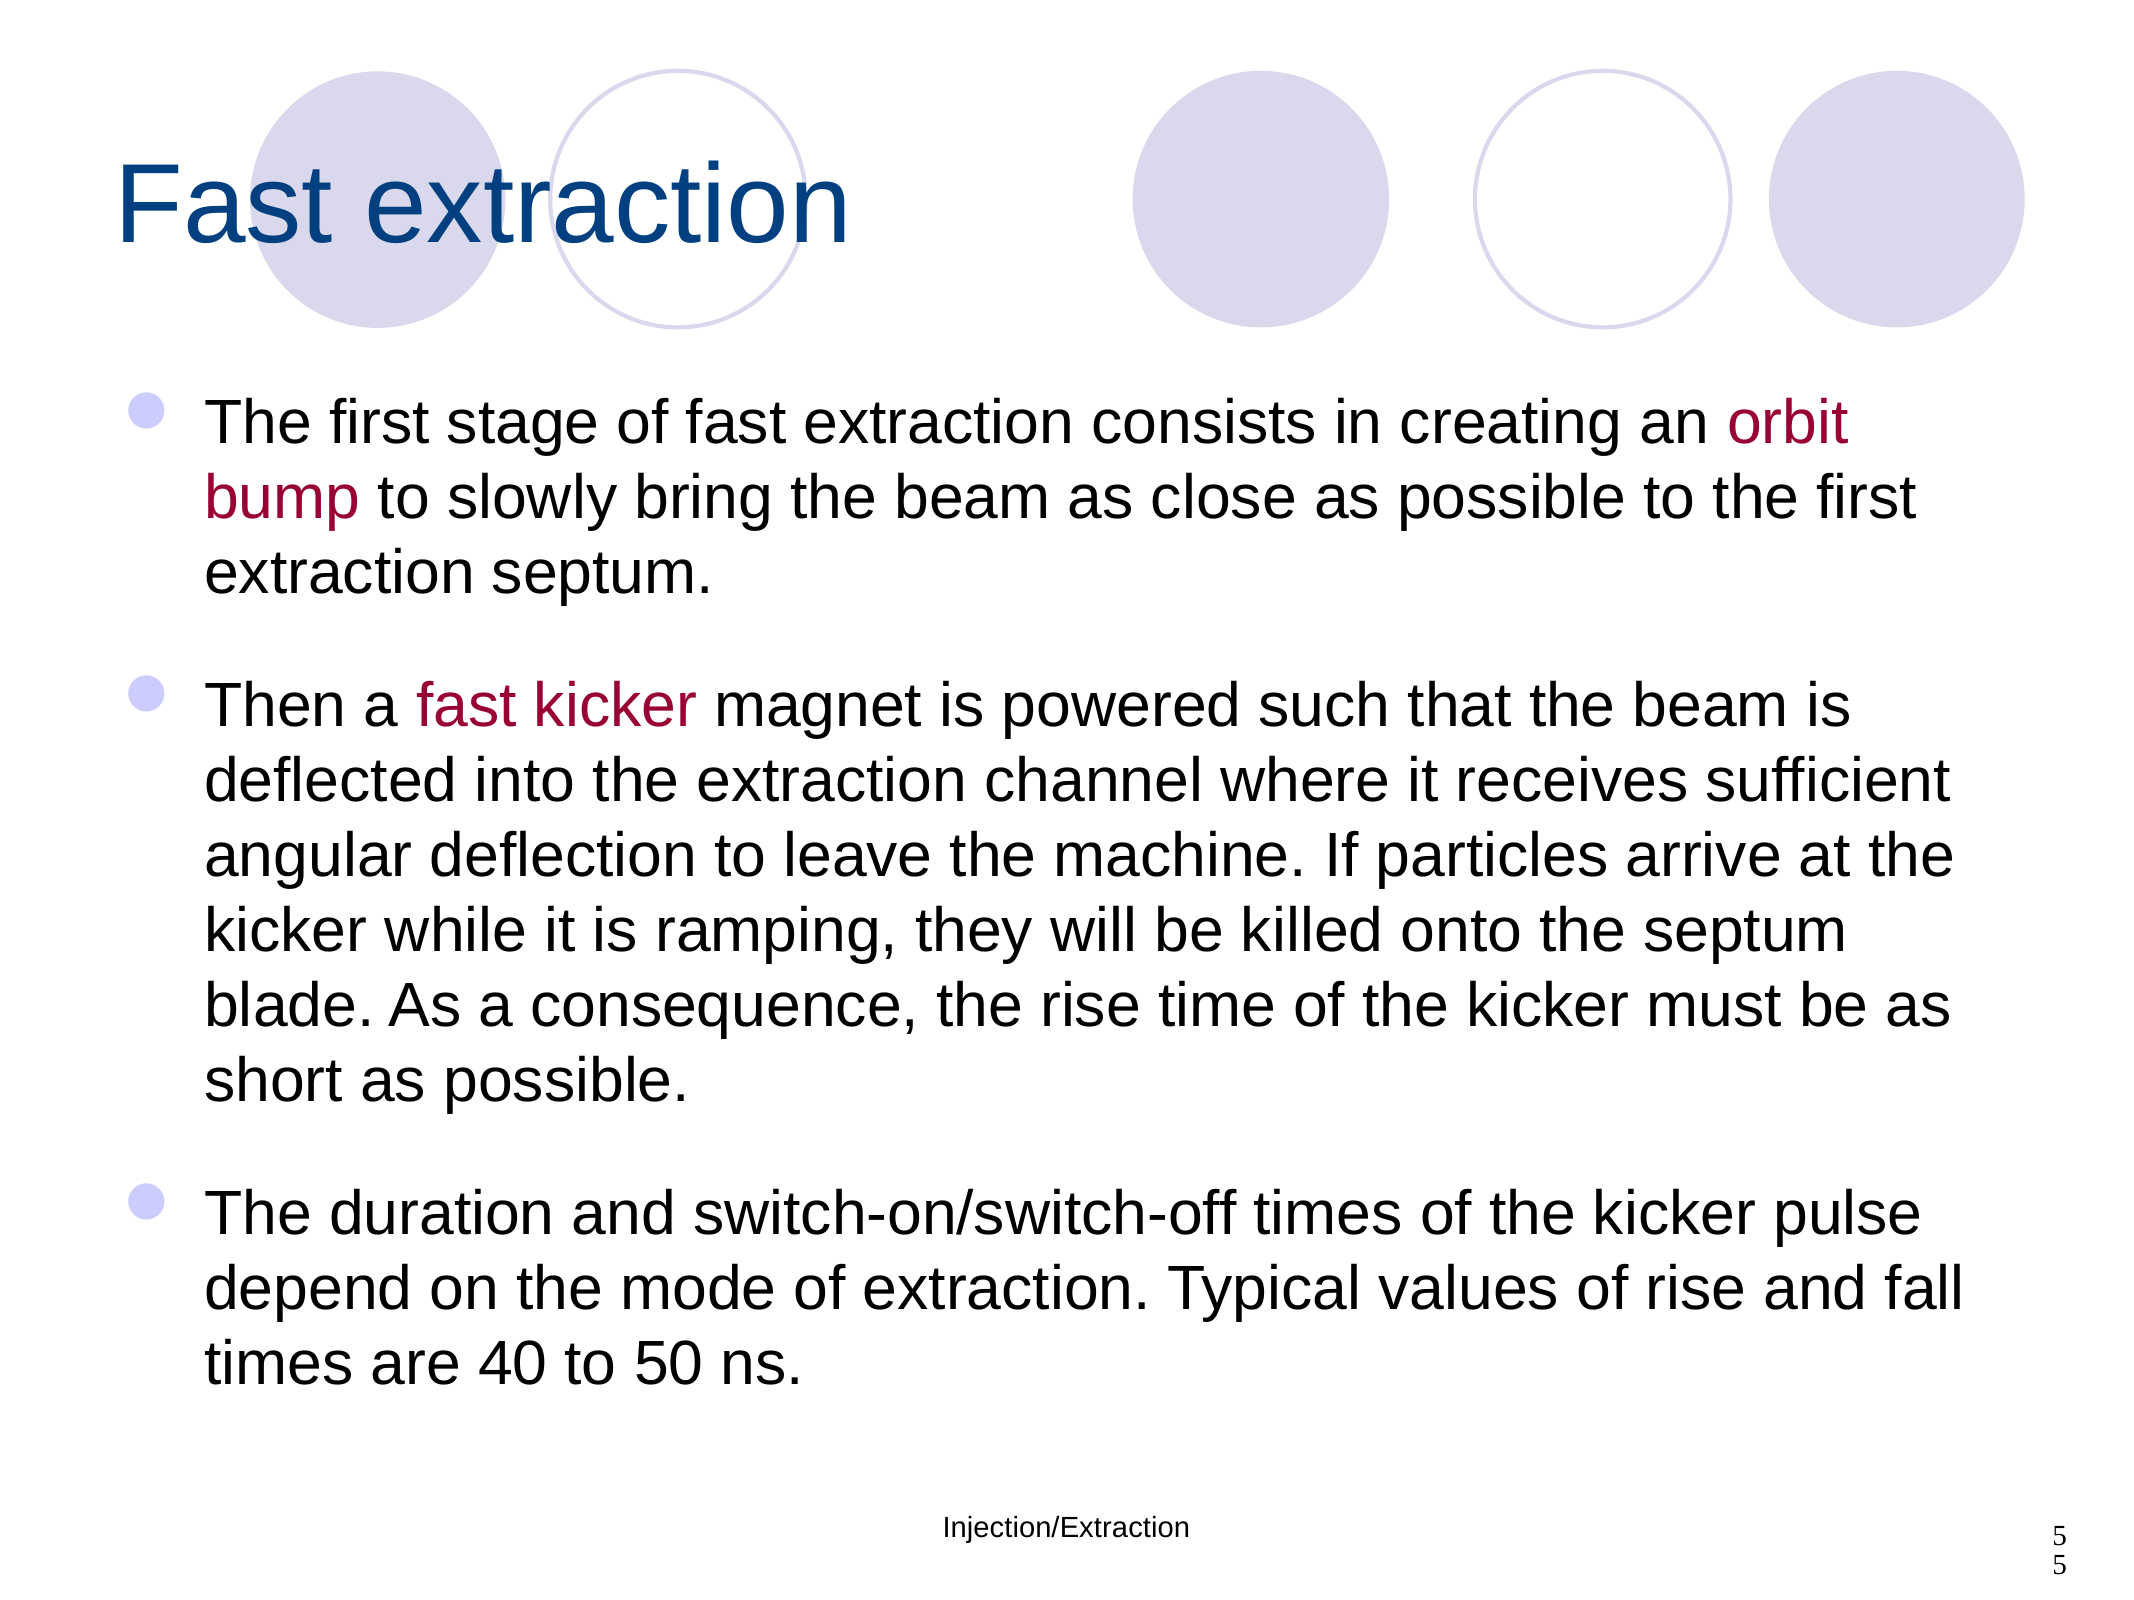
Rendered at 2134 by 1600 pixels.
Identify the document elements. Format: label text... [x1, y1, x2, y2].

title Fast extraction [106, 21, 2028, 372]
list The first stage of fast extraction consists in creating an orbit bump to slowly bring the beam as close as possible to the first extraction septum. Then a fast kicker magnet is powered such that the beam is deflected into the extraction channel where it receives sufficient angular deflection to leave the machine. If particles arrive at the kicker while it is ramping, they will be killed onto the septum blade. As a consequence, the rise time of the kicker must be as short as possible. The duration and switch-on/switch-off times of the kicker pulse depend on the mode of extraction. Typical values of rise and fall times are 40 to 50 ns. [106, 372, 2028, 1600]
